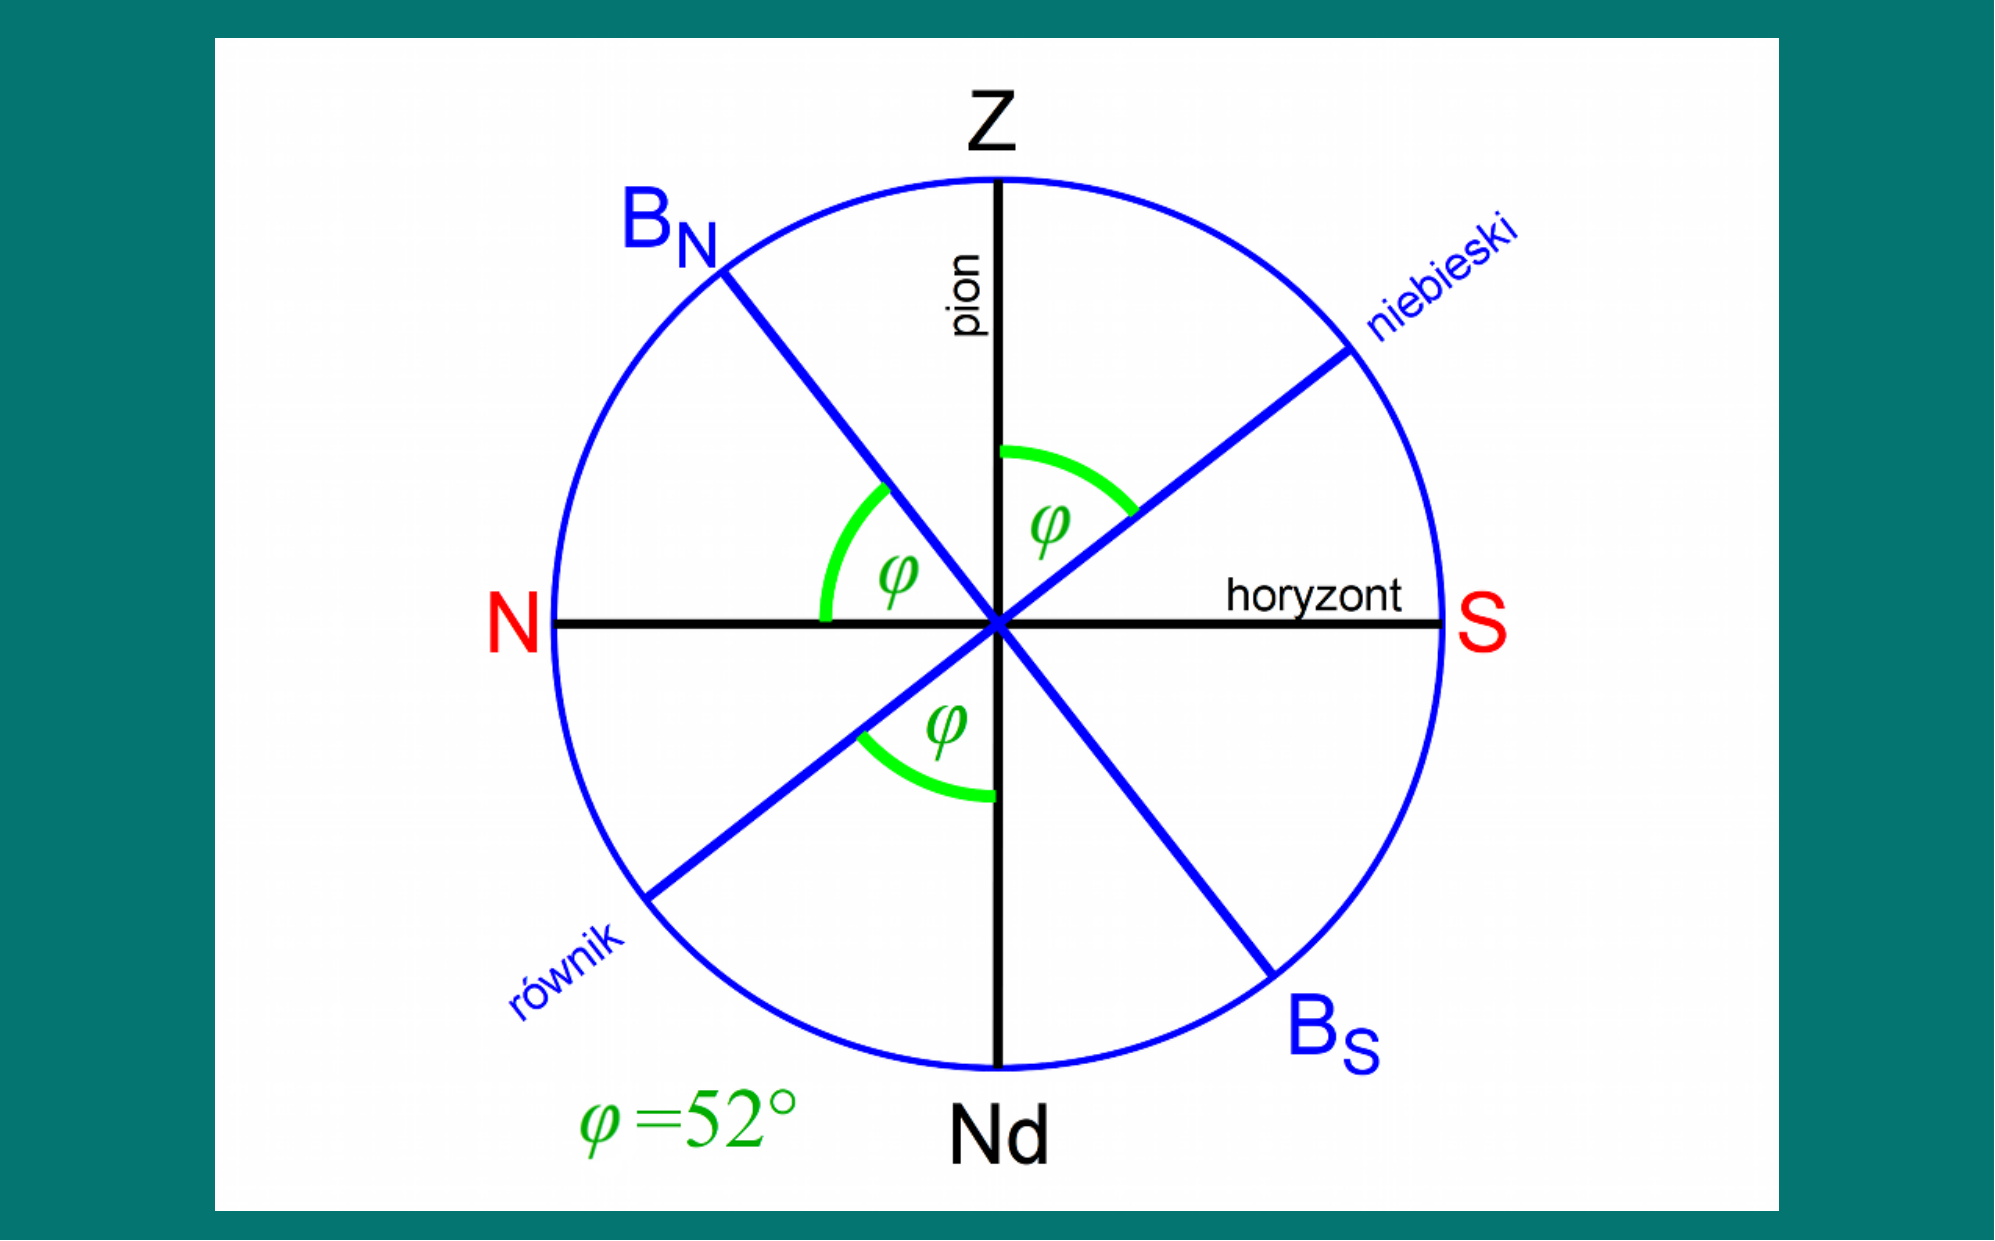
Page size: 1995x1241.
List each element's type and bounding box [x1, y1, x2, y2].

picture [215, 38, 1779, 1211]
